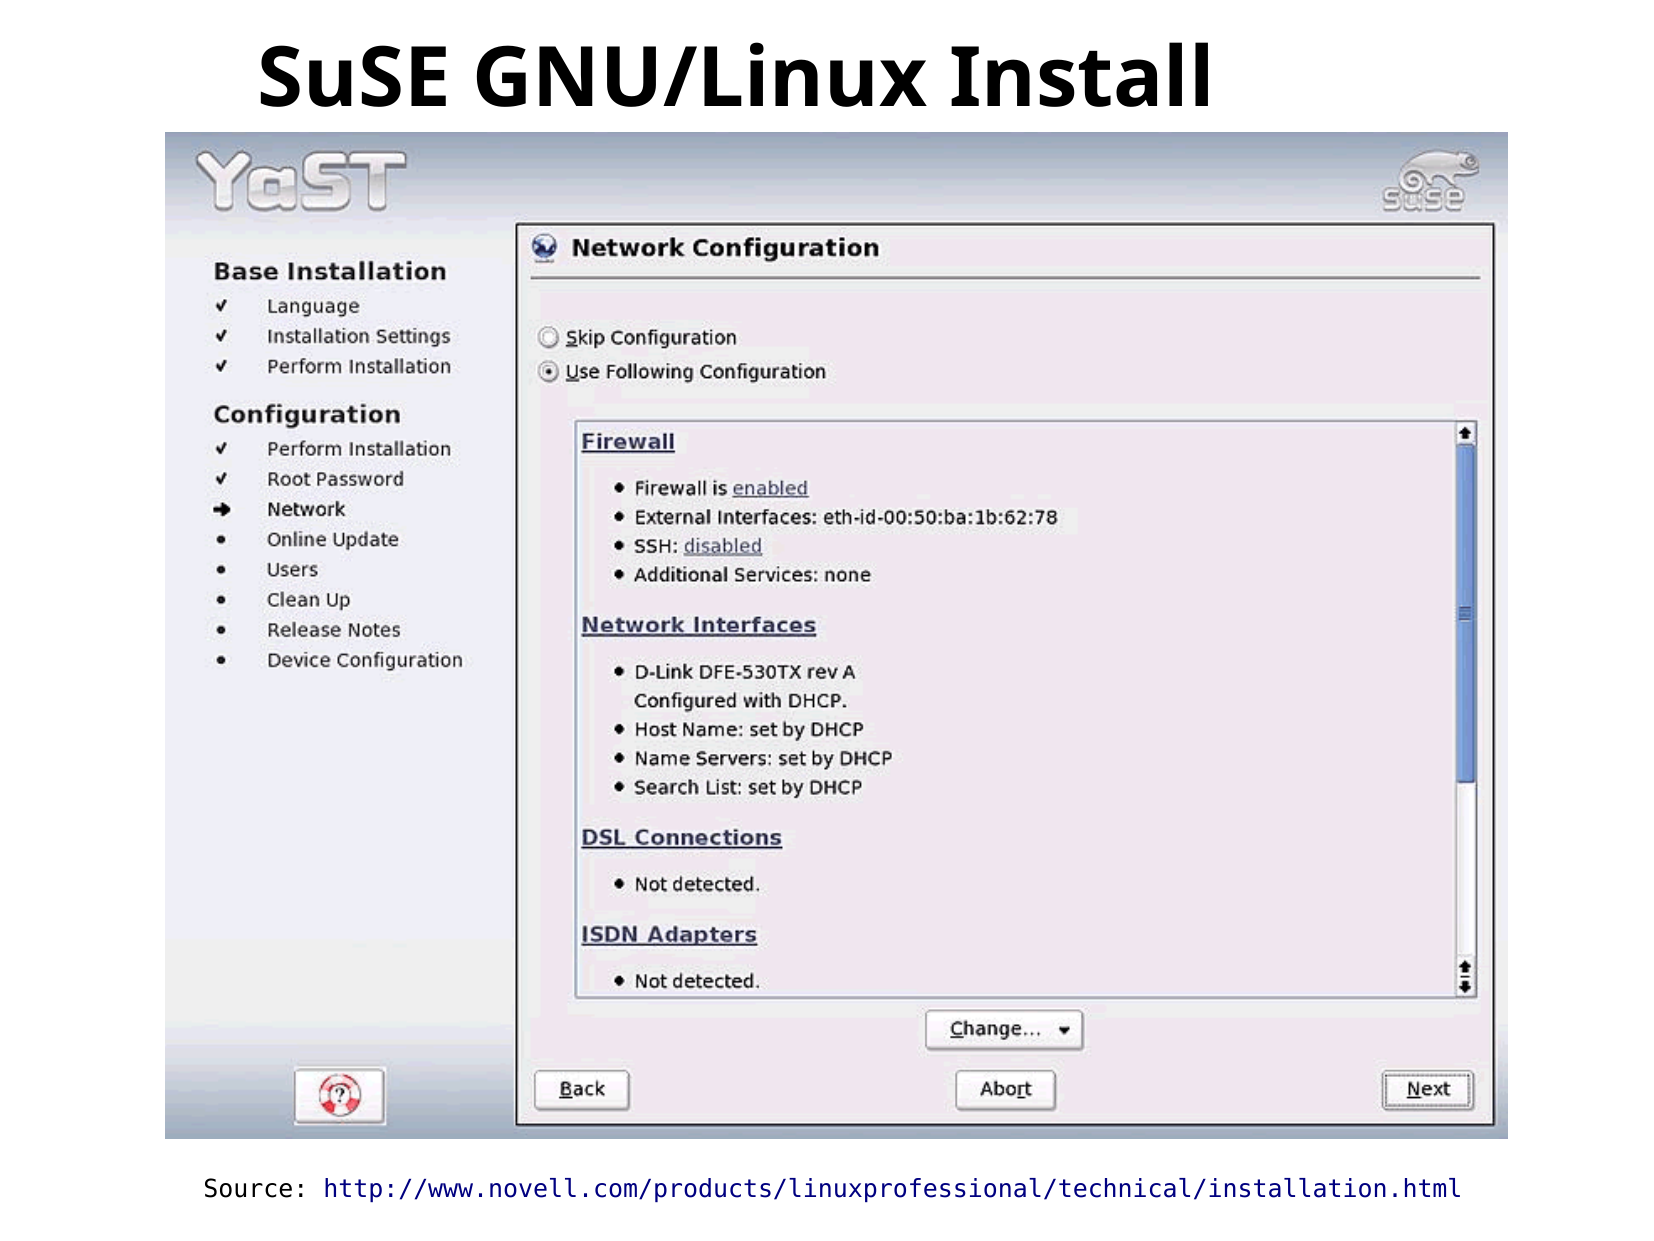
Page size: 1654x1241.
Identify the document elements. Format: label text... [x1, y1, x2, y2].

text_box Source: http://www.novell.com/products/linuxprofessional/technical/installation.html [203, 1174, 1491, 1232]
picture [165, 132, 1508, 1139]
text_box SuSE GNU/Linux Install [257, 17, 1384, 125]
